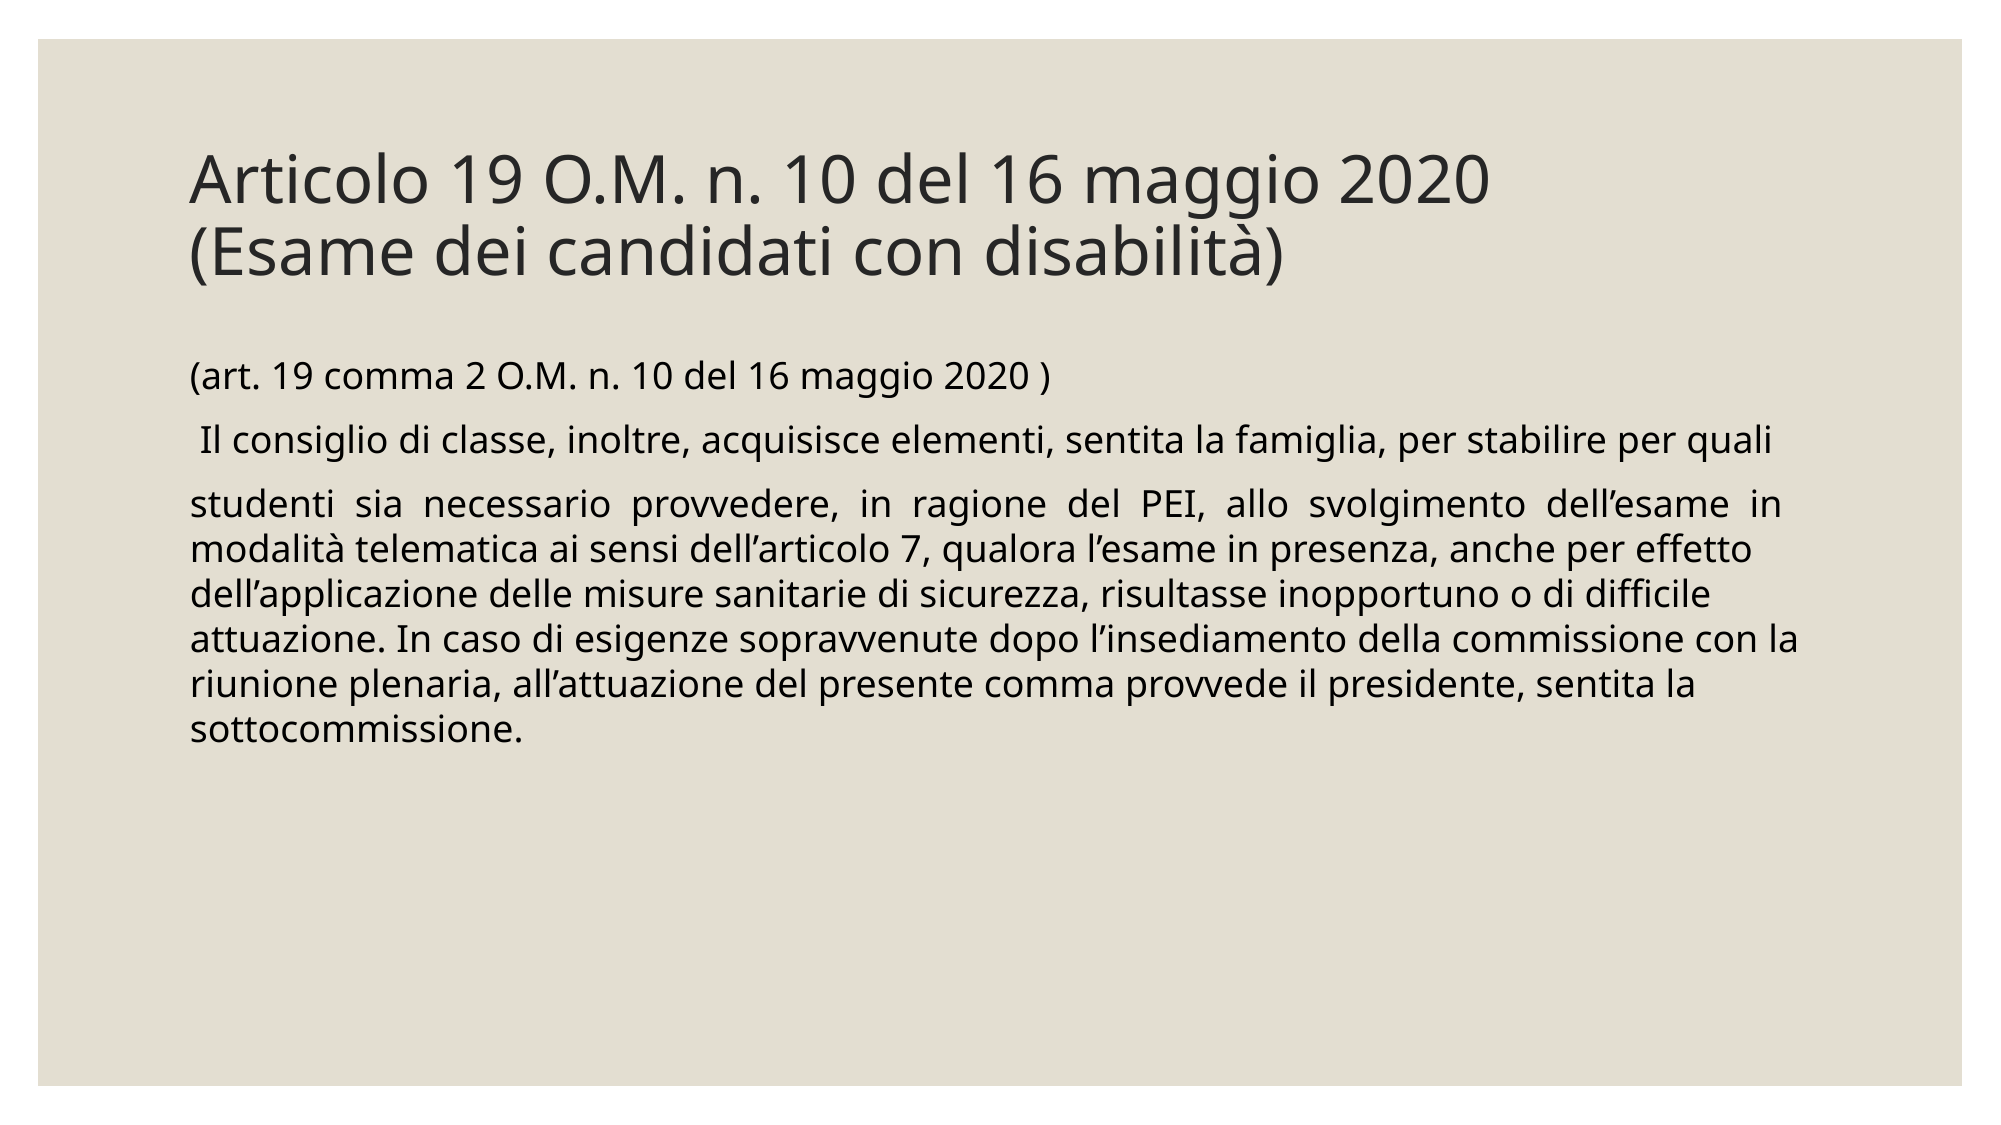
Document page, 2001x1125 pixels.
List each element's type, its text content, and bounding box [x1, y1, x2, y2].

title Articolo 19 O.M. n. 10 del 16 maggio 2020 (Esame dei candidati con disabilità) [174, 105, 1825, 331]
list (art. 19 comma 2 O.M. n. 10 del 16 maggio 2020 ) Il consiglio di classe, inoltre, acquisisce elementi, sentita la famiglia, per stabilire per quali studenti sia necessario provvedere, in ragione del PEI, allo svolgimento dell’esame in modalità telematica ai sensi dell’articolo 7, qualora l’esame in presenza, anche per effetto dell’applicazione delle misure sanitarie di sicurezza, risultasse inopportuno o di difficile attuazione. In caso di esigenze sopravvenute dopo l’insediamento della commissione con la riunione plenaria, all’attuazione del presente comma provvede il presidente, sentita la sottocommissione. [174, 345, 1825, 991]
